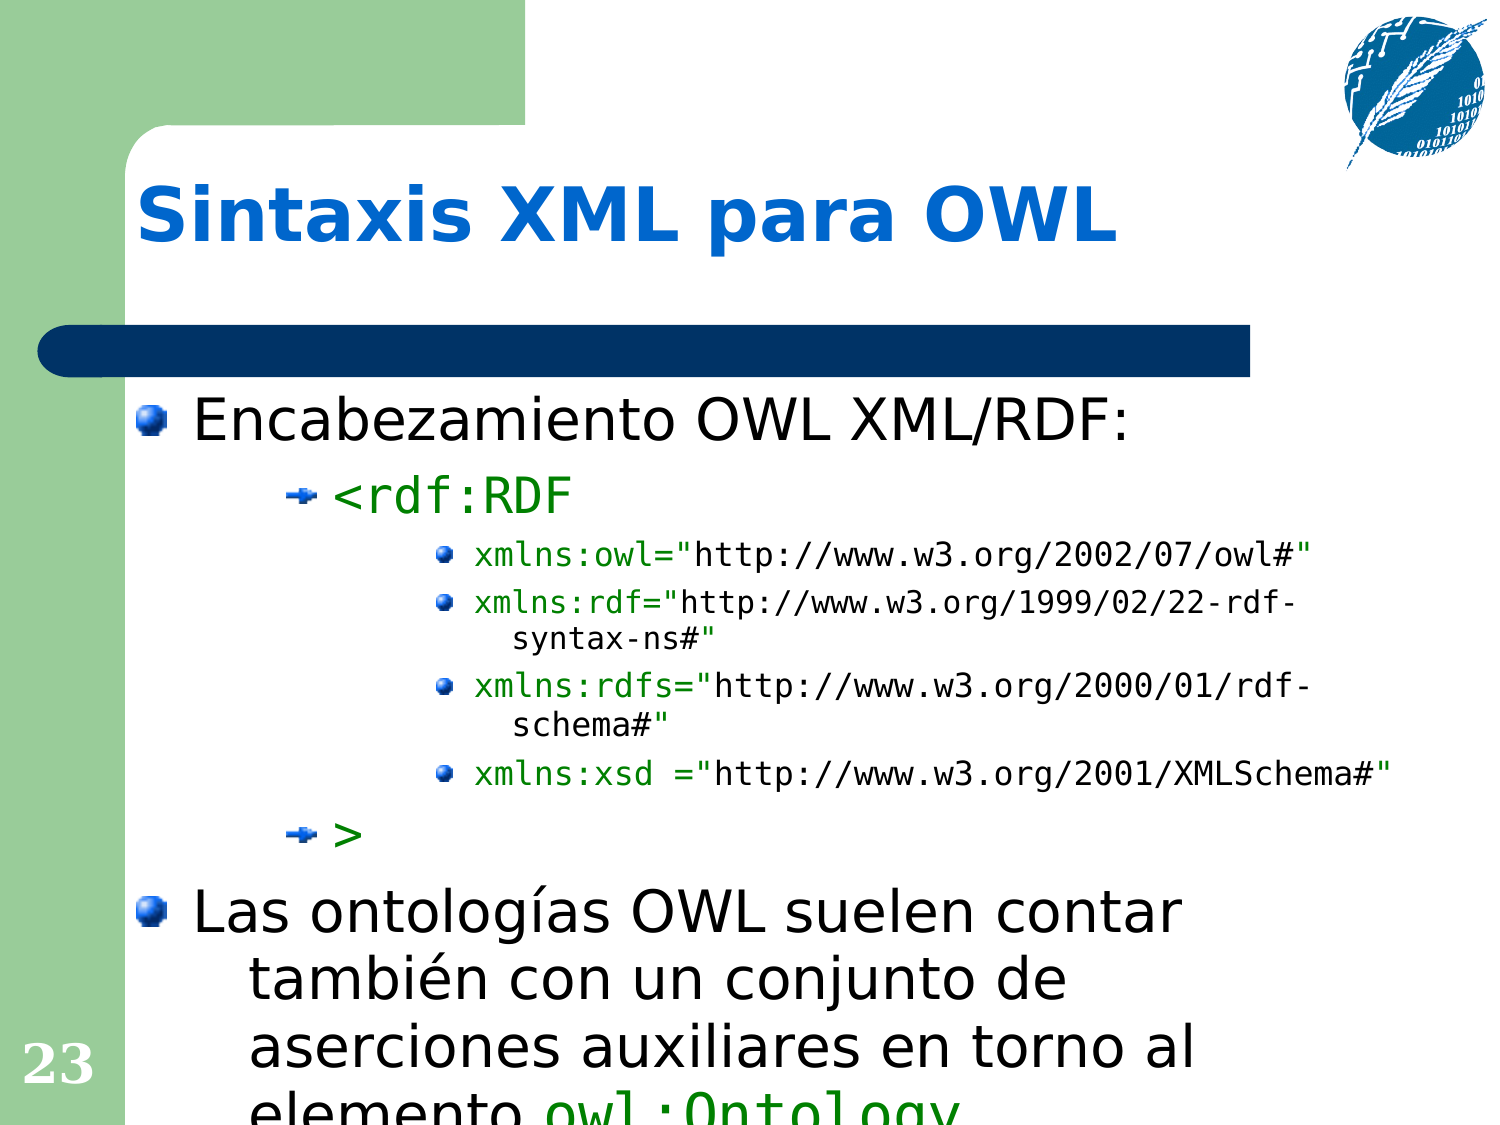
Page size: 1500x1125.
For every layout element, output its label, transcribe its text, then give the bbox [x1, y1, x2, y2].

picture [1416, 140, 1425, 149]
picture [1341, 15, 1487, 172]
title Sintaxis XML para OWL [135, 135, 1413, 301]
picture [1433, 139, 1440, 147]
picture [1436, 127, 1450, 136]
picture [1427, 138, 1431, 148]
list Encabezamiento OWL XML/RDF: <rdf:RDF xmlns:owl="http://www.w3.org/2002/07/owl#" xmlns:rdf="http://www.w3.org/1999/02/22-rdf-syntax-ns#" xmlns:rdfs="http://www.w3.org/2000/01/rdf-schema#" xmlns:xsd ="http://www.w3.org/2001/XMLSchema#" > Las ontologías OWL suelen contar también con un conjunto de aserciones auxiliares en torno al elemento owl:Ontology. [136, 386, 1399, 1108]
